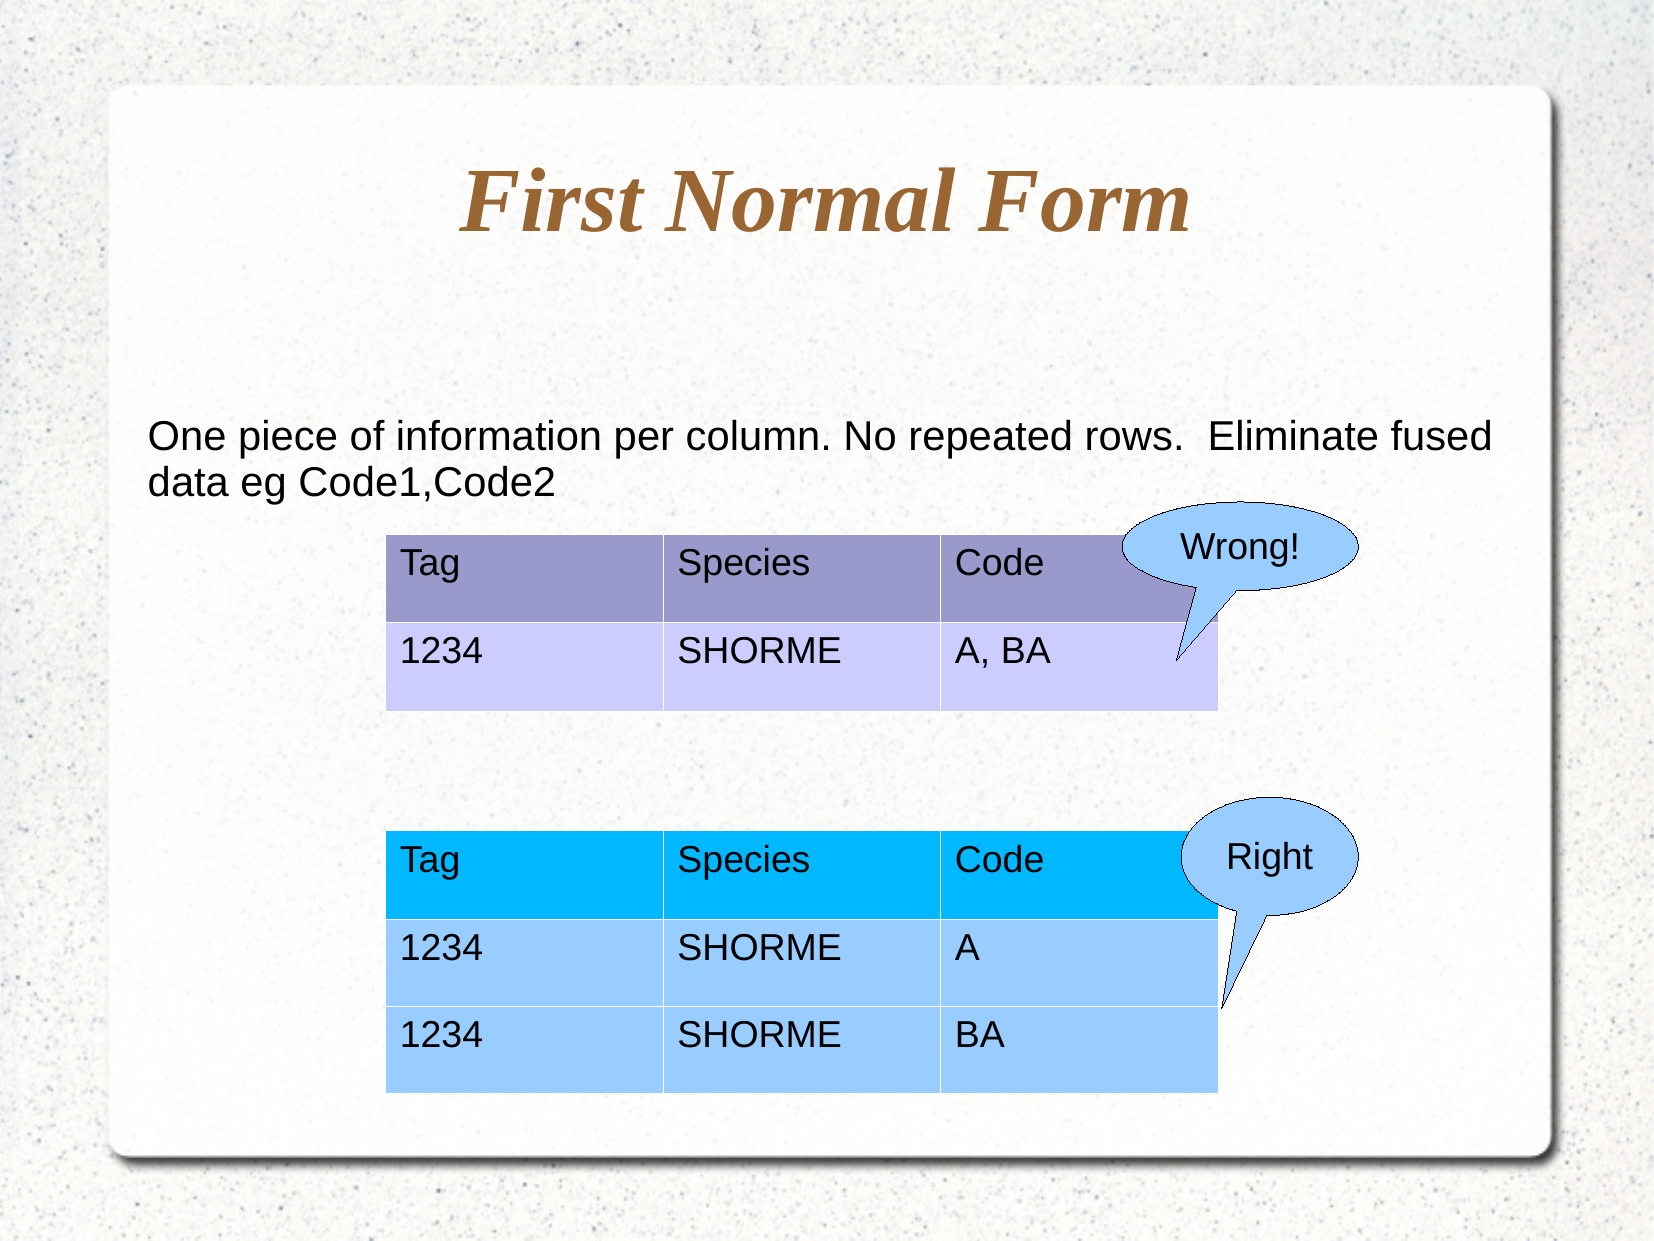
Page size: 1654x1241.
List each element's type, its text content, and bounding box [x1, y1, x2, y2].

table_cell BA [941, 1007, 1218, 1093]
table_cell A, BA [941, 623, 1218, 711]
table_cell 1234 [386, 920, 663, 1006]
table_cell SHORME [664, 623, 940, 711]
table_cell 1234 [386, 1007, 663, 1093]
table_cell A [941, 920, 1218, 1006]
text_box Wrong! [1122, 501, 1359, 661]
table_header Tag [386, 535, 663, 622]
table_header Species [664, 535, 940, 622]
title First Normal Form [118, 104, 1536, 297]
subtitle One piece of information per column. No repeated rows. Eliminate fused data eg Code1,Code2 [147, 265, 1506, 1148]
table_cell SHORME [664, 1007, 940, 1093]
table_cell 1234 [386, 623, 663, 711]
table_header Tag [386, 831, 663, 919]
table_header Code [941, 831, 1218, 919]
table_header Code [941, 535, 1195, 622]
table_cell SHORME [664, 920, 940, 1006]
table_header Species [664, 831, 940, 919]
picture [0, 0, 1654, 1241]
text_box Right [1181, 797, 1359, 1009]
